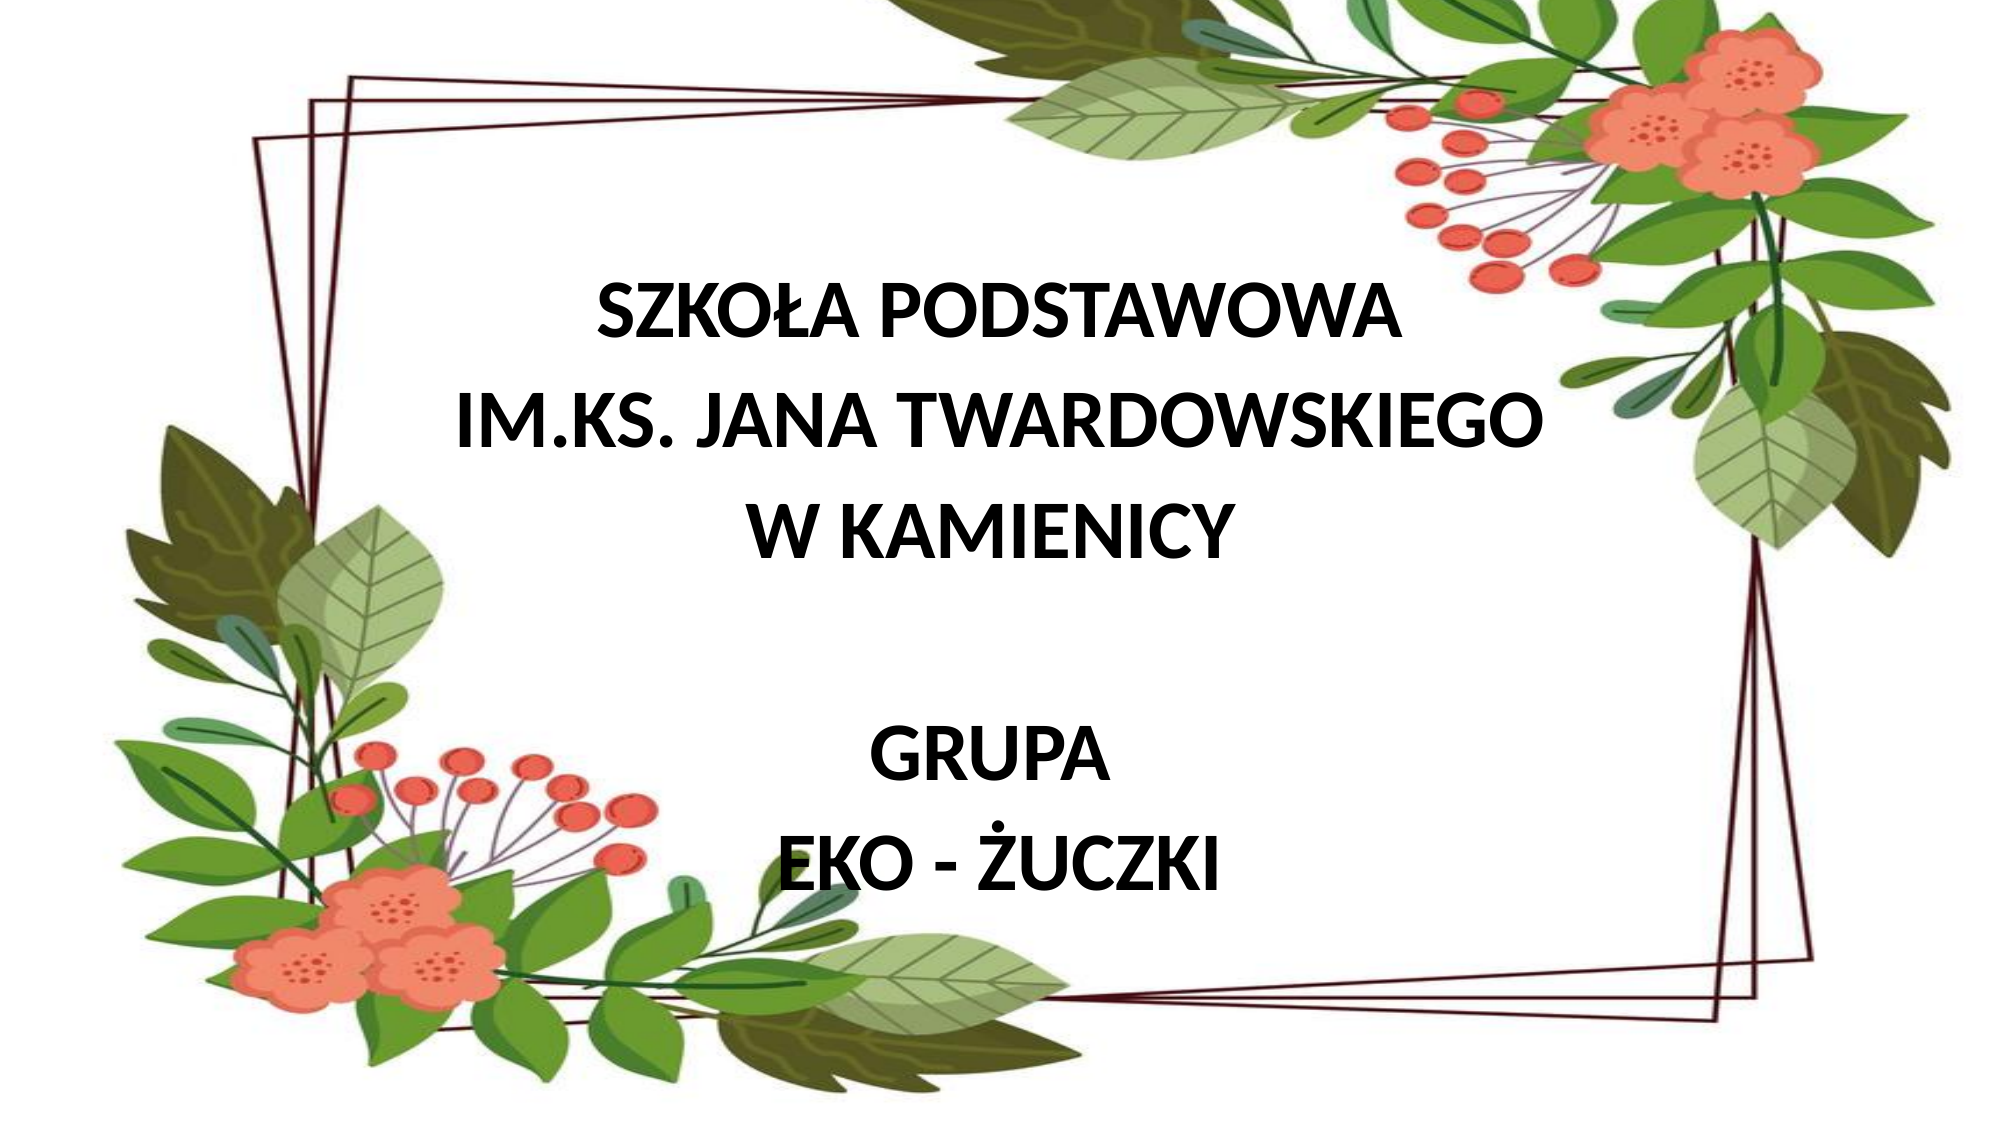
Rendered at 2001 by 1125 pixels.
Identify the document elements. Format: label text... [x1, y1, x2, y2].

picture [0, 0, 2000, 1125]
list SZKOŁA PODSTAWOWA IM.KS. JANA TWARDOWSKIEGO W KAMIENICY GRUPA EKO - ŻUCZKI [137, 257, 1863, 1014]
